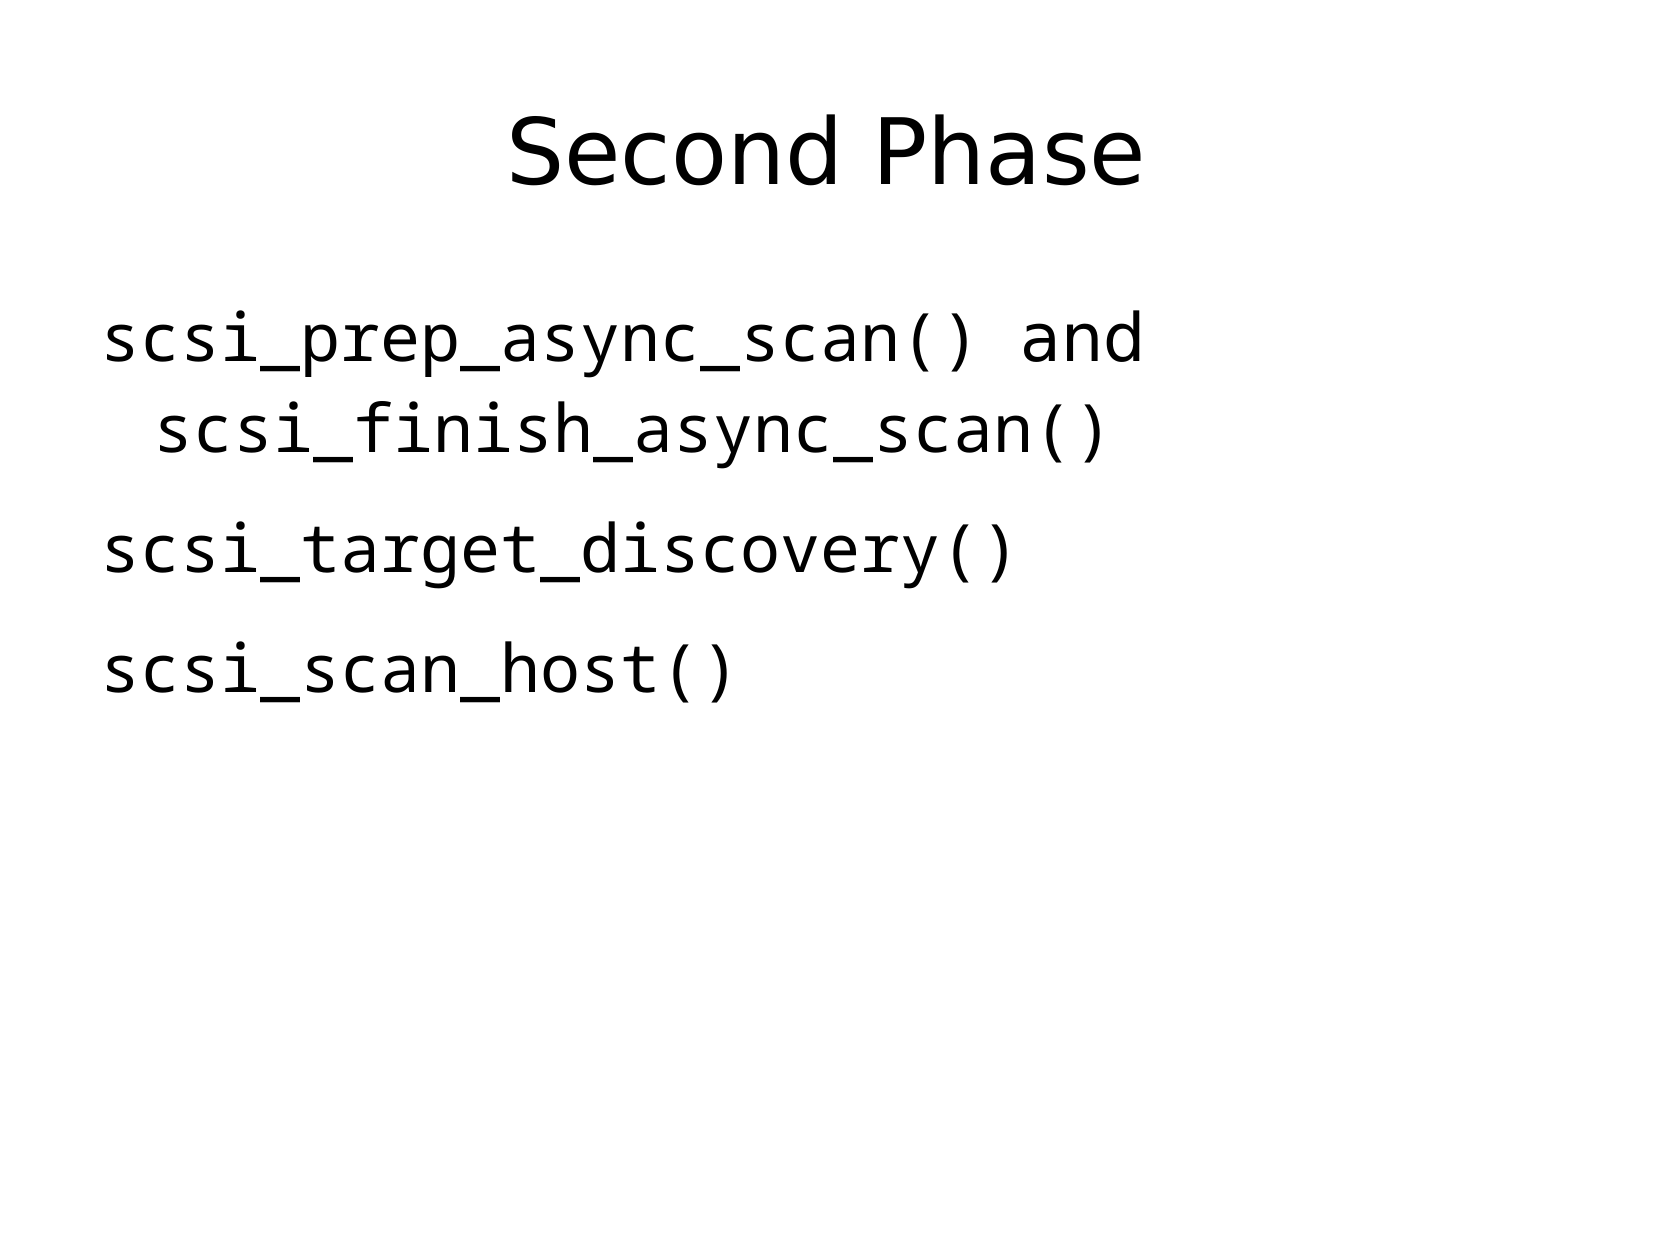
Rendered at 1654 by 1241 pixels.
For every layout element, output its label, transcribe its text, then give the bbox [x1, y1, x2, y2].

list scsi_prep_async_scan() and scsi_finish_async_scan() scsi_target_discovery() scsi_scan_host() [82, 290, 1571, 1094]
title Second Phase [82, 56, 1571, 250]
